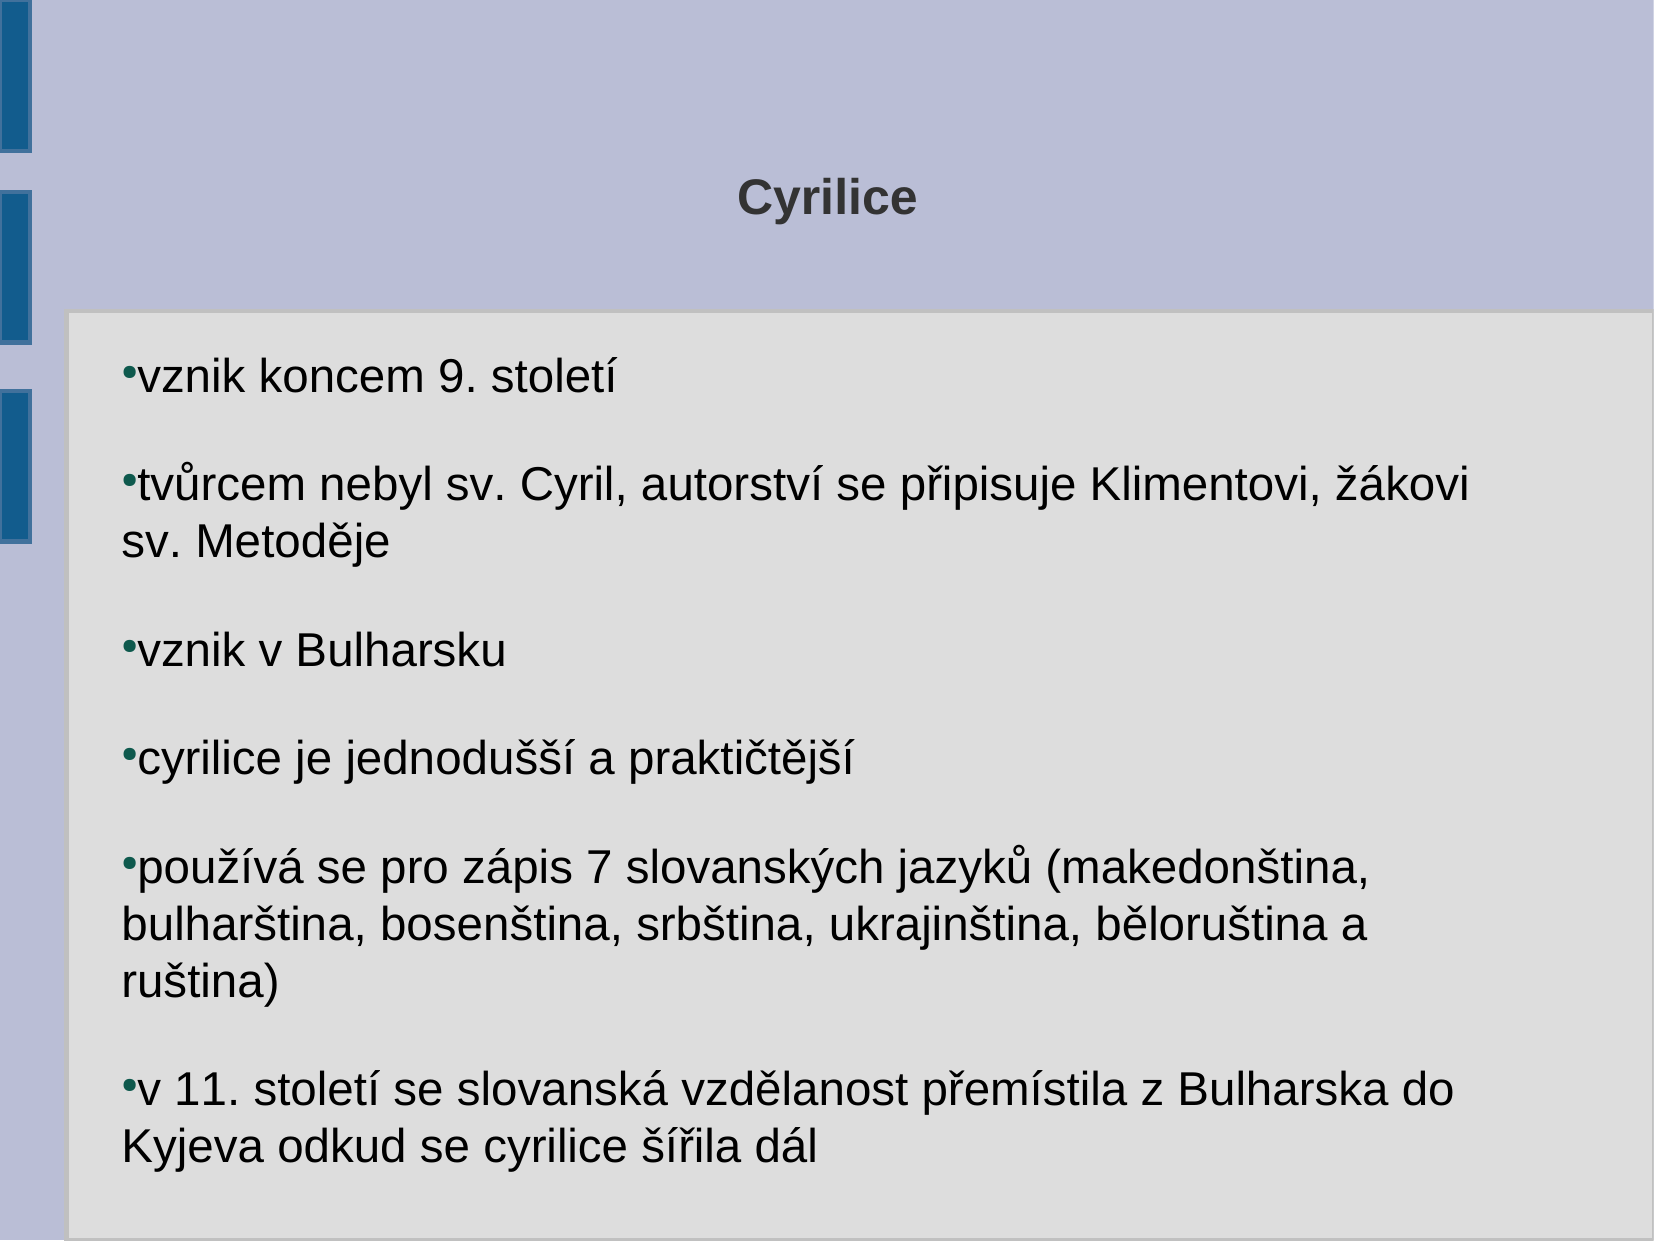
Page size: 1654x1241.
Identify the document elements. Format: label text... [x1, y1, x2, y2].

title Cyrilice [121, 91, 1534, 299]
list vznik koncem 9. století tvůrcem nebyl sv. Cyril, autorství se připisuje Klimentovi, žákovi sv. Metoděje vznik v Bulharsku cyrilice je jednodušší a praktičtější používá se pro zápis 7 slovanských jazyků (makedonština, bulharština, bosenština, srbština, ukrajinština, běloruština a ruština) v 11. století se slovanská vzdělanost přemístila z Bulharska do Kyjeva odkud se cyrilice šířila dál [121, 344, 1534, 1175]
